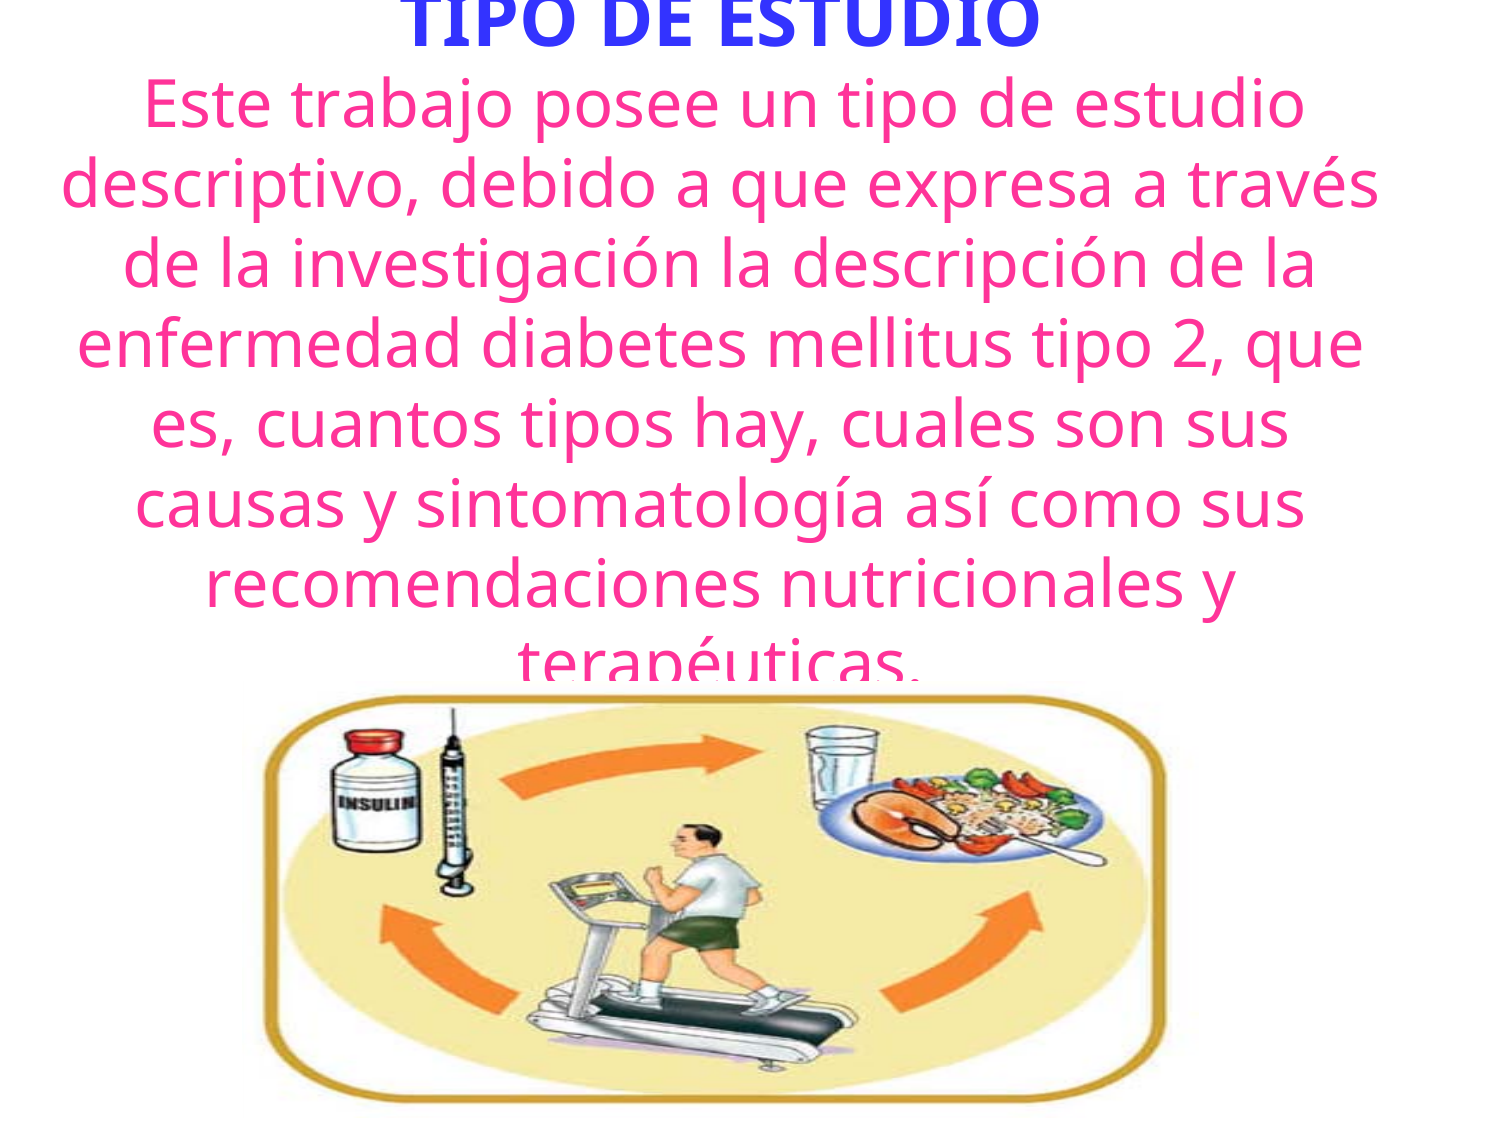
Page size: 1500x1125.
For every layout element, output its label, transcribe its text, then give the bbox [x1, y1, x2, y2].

picture [242, 681, 1199, 1118]
title TIPO DE ESTUDIO Este trabajo posee un tipo de estudio descriptivo, debido a que expresa a través de la investigación la descripción de la enfermedad diabetes mellitus tipo 2, que es, cuantos tipos hay, cuales son sus causas y sintomatología así como sus recomendaciones nutricionales y terapéuticas. [41, 0, 1402, 829]
